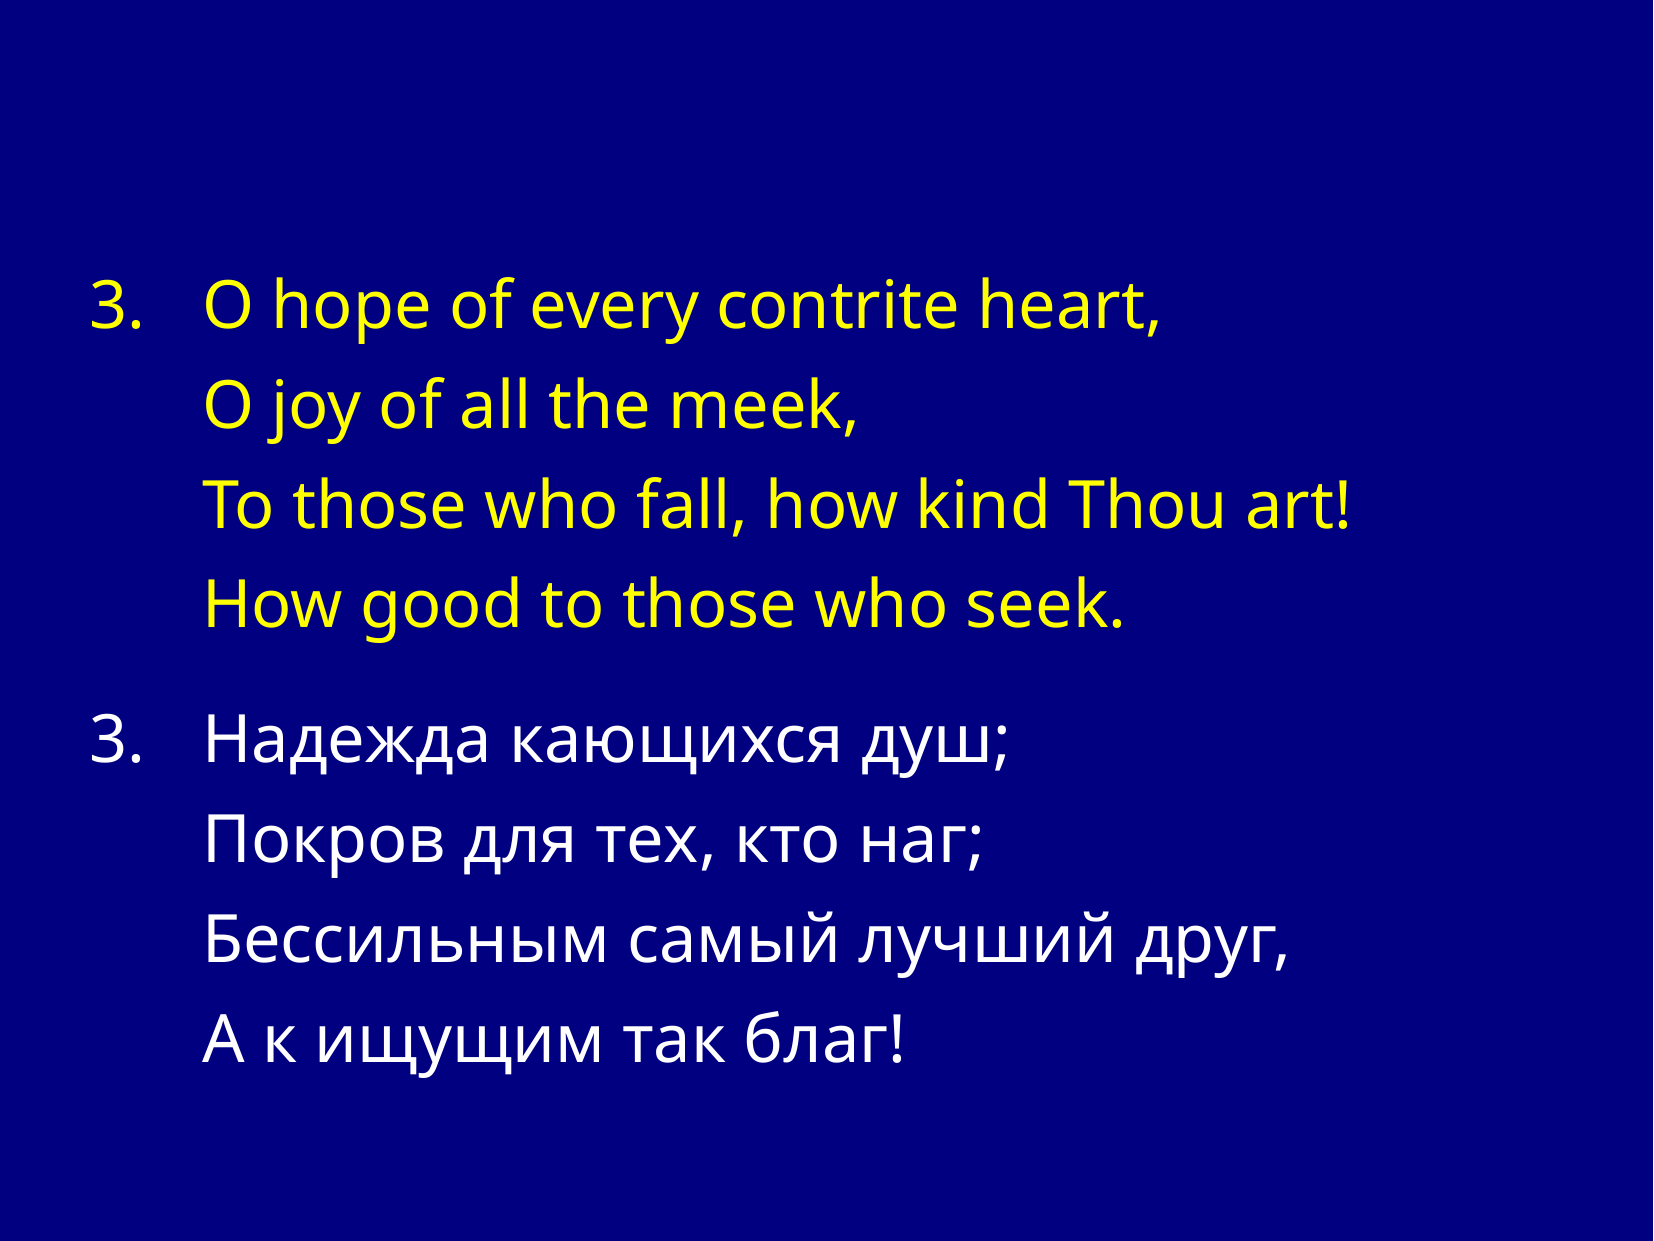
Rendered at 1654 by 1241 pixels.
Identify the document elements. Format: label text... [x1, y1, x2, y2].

text_box 3. Надежда кающихся душ; Покров для тех, кто наг; Бессильным самый лучший друг, А к ищущим так благ! [75, 675, 1576, 1163]
text_box 3. O hope of every contrite heart, O joy of all the meek, To those who fall, how kind Thou art! How good to those who seek. [75, 150, 1576, 638]
